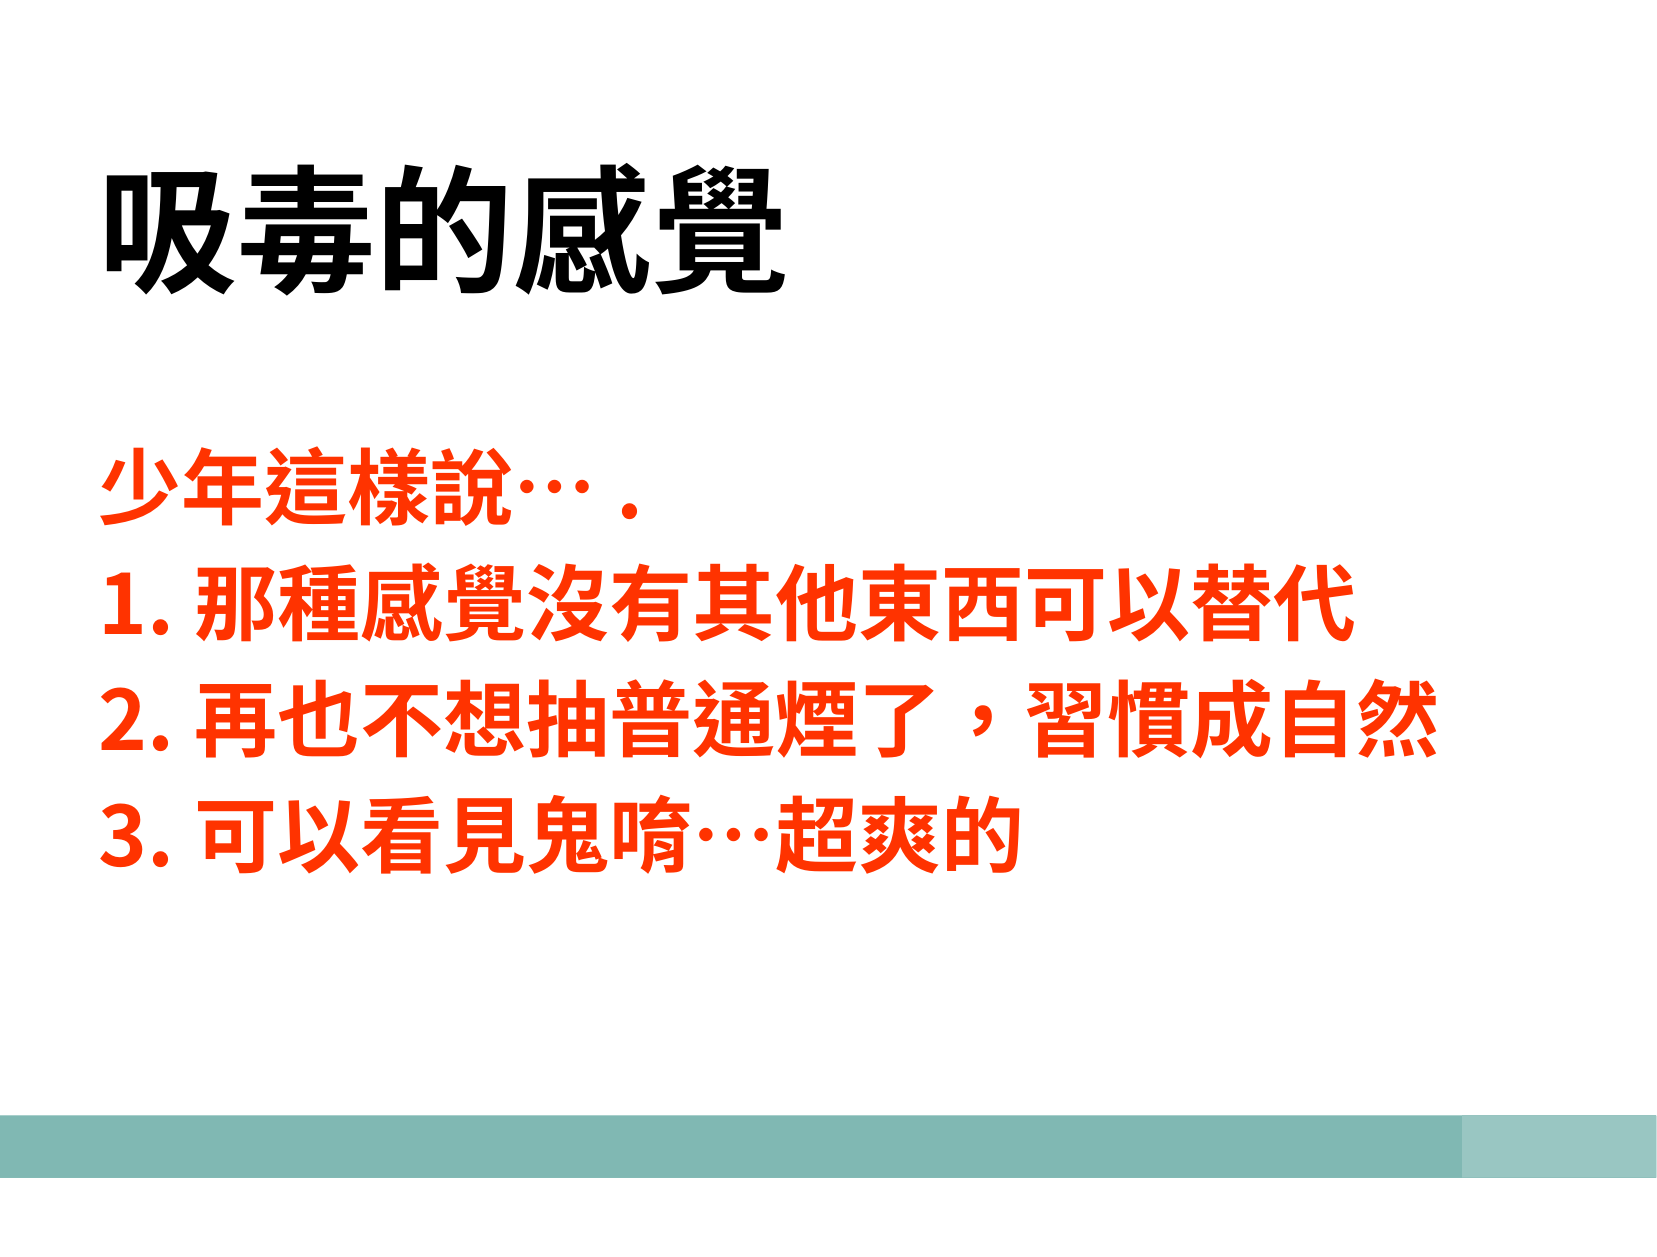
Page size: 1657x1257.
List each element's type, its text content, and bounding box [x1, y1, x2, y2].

list 少年這樣說…. 1.那種感覺沒有其他東西可以替代 2.再也不想抽普通煙了，習慣成自然 3.可以看見鬼唷…超爽的 [82, 427, 1573, 884]
title 吸毒的感覺 [82, 108, 1576, 347]
